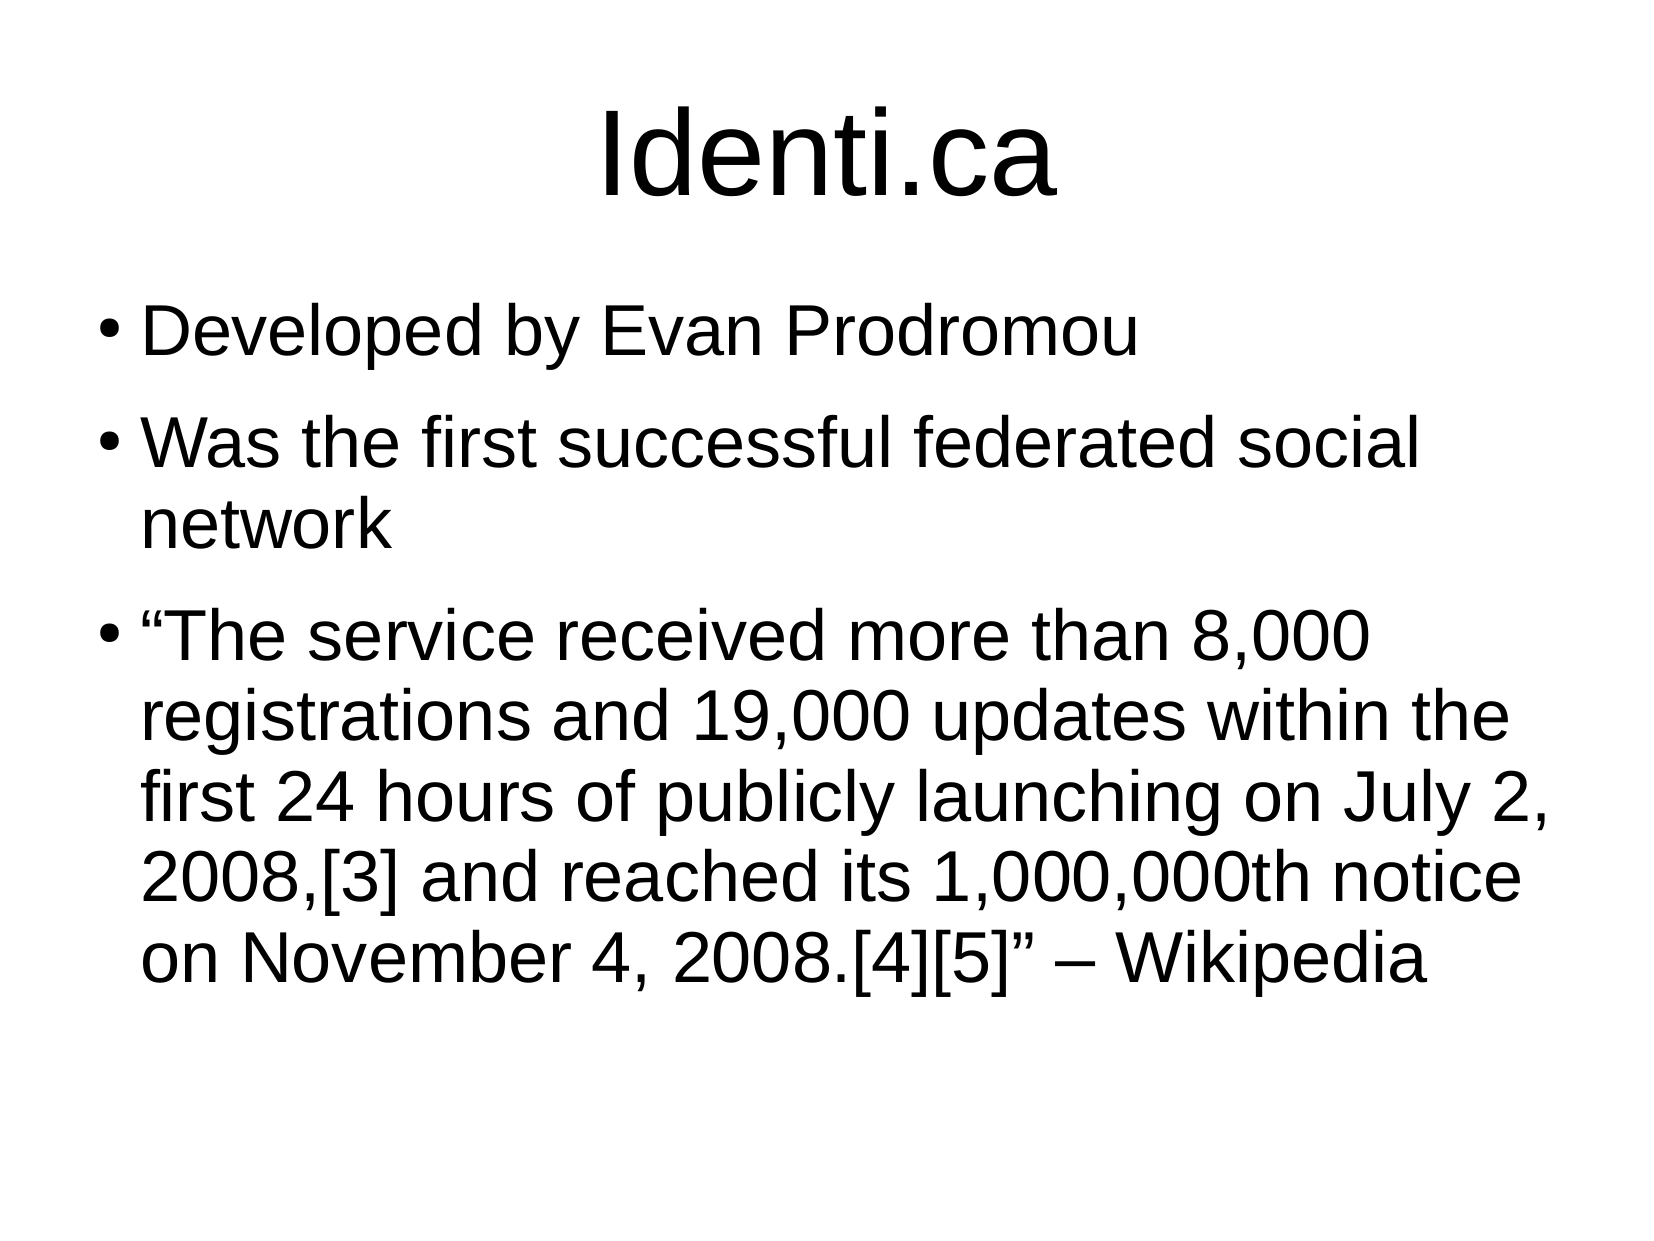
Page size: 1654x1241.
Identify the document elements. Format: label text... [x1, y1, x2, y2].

list Developed by Evan Prodromou Was the first successful federated social network “The service received more than 8,000 registrations and 19,000 updates within the first 24 hours of publicly launching on July 2, 2008,[3] and reached its 1,000,000th notice on November 4, 2008.[4][5]” – Wikipedia [82, 290, 1571, 1010]
title Identi.ca [82, 49, 1571, 257]
